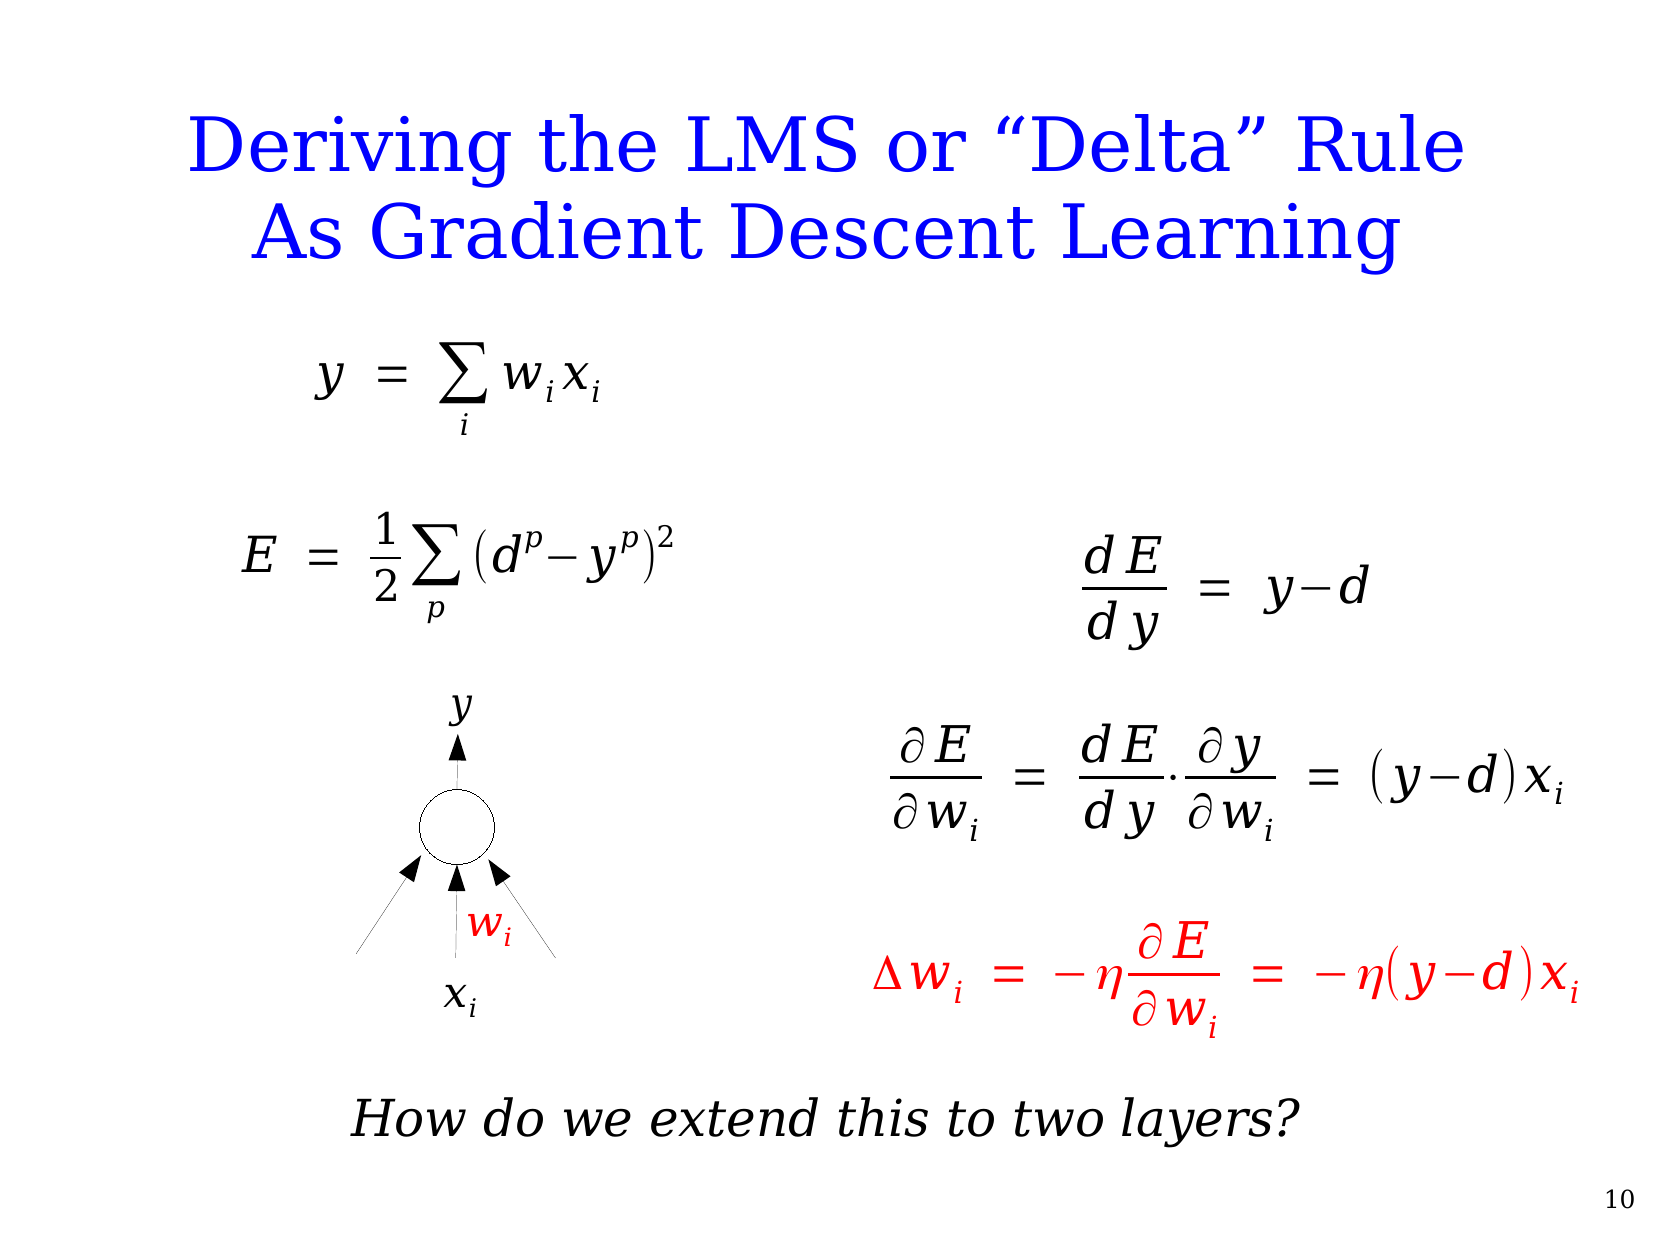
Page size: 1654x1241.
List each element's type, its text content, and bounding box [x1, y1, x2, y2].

chart [441, 678, 481, 727]
chart [864, 525, 1587, 1047]
chart [435, 967, 484, 1024]
chart [341, 1088, 1310, 1148]
title Deriving the LMS or “Delta” Rule As Gradient Descent Learning [121, 85, 1534, 293]
chart [233, 338, 681, 625]
chart [459, 896, 519, 953]
